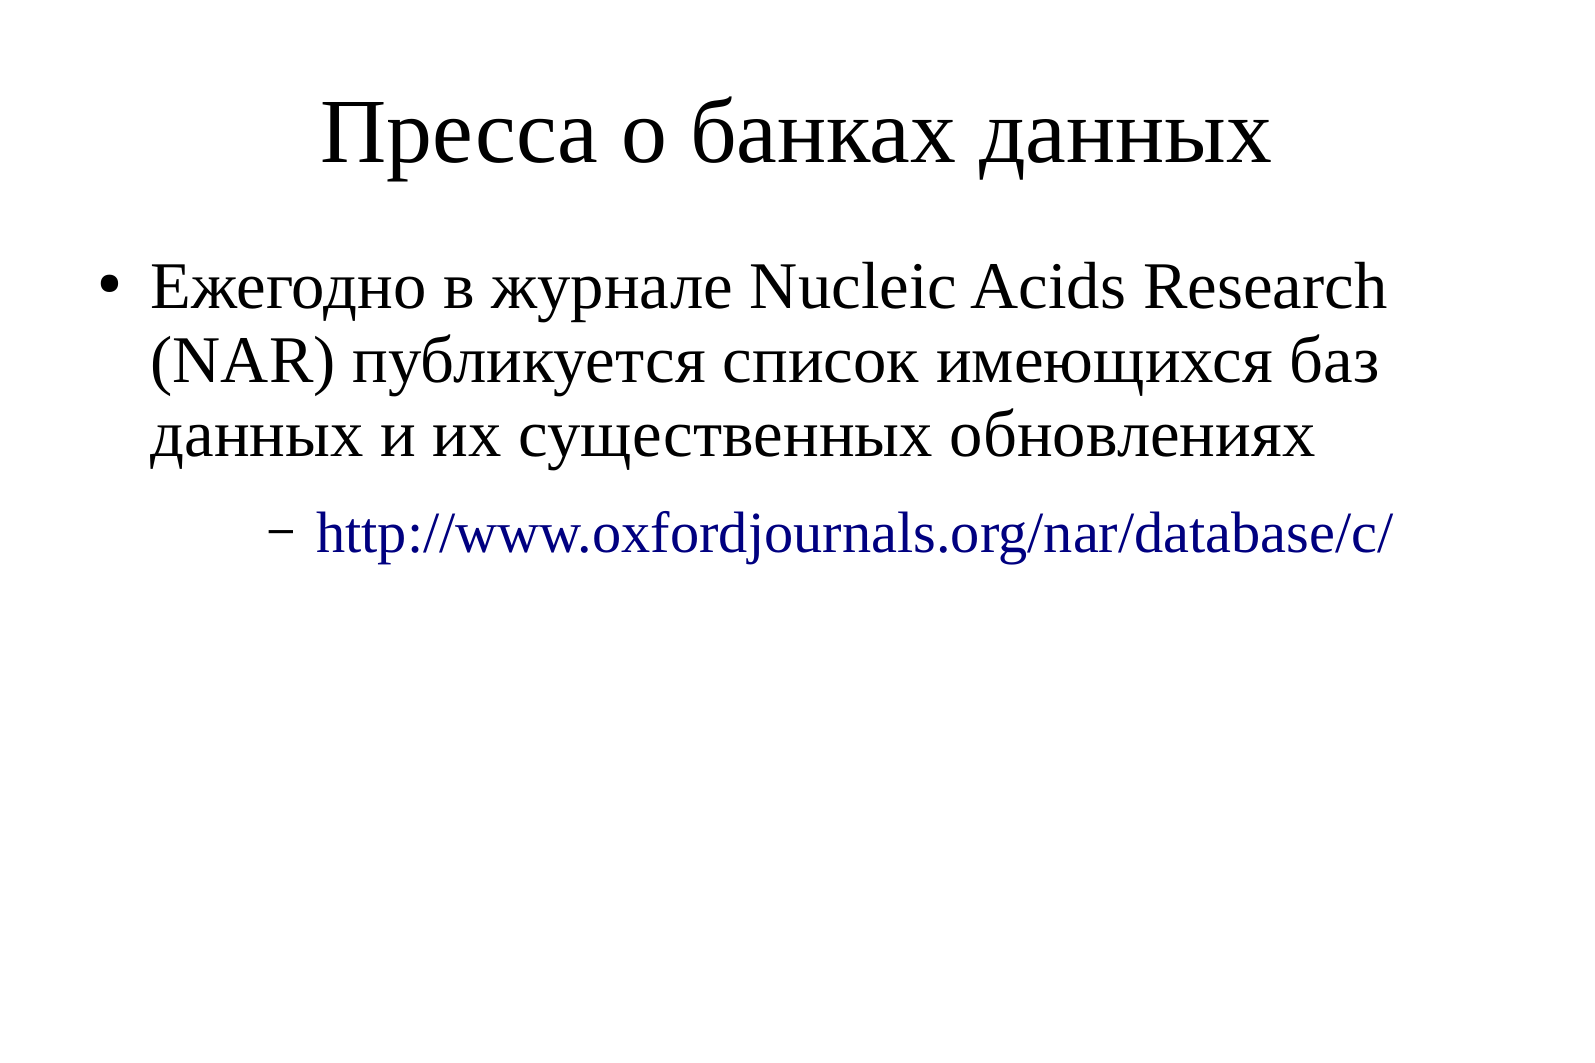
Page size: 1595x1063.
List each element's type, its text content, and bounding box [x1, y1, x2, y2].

title Пресса о банках данных [79, 42, 1515, 220]
list Ежегодно в журнале Nucleic Acids Research (NAR) публикуется список имеющихся баз данных и их существенных обновлениях http://www.oxfordjournals.org/nar/database/c/ [79, 248, 1515, 936]
